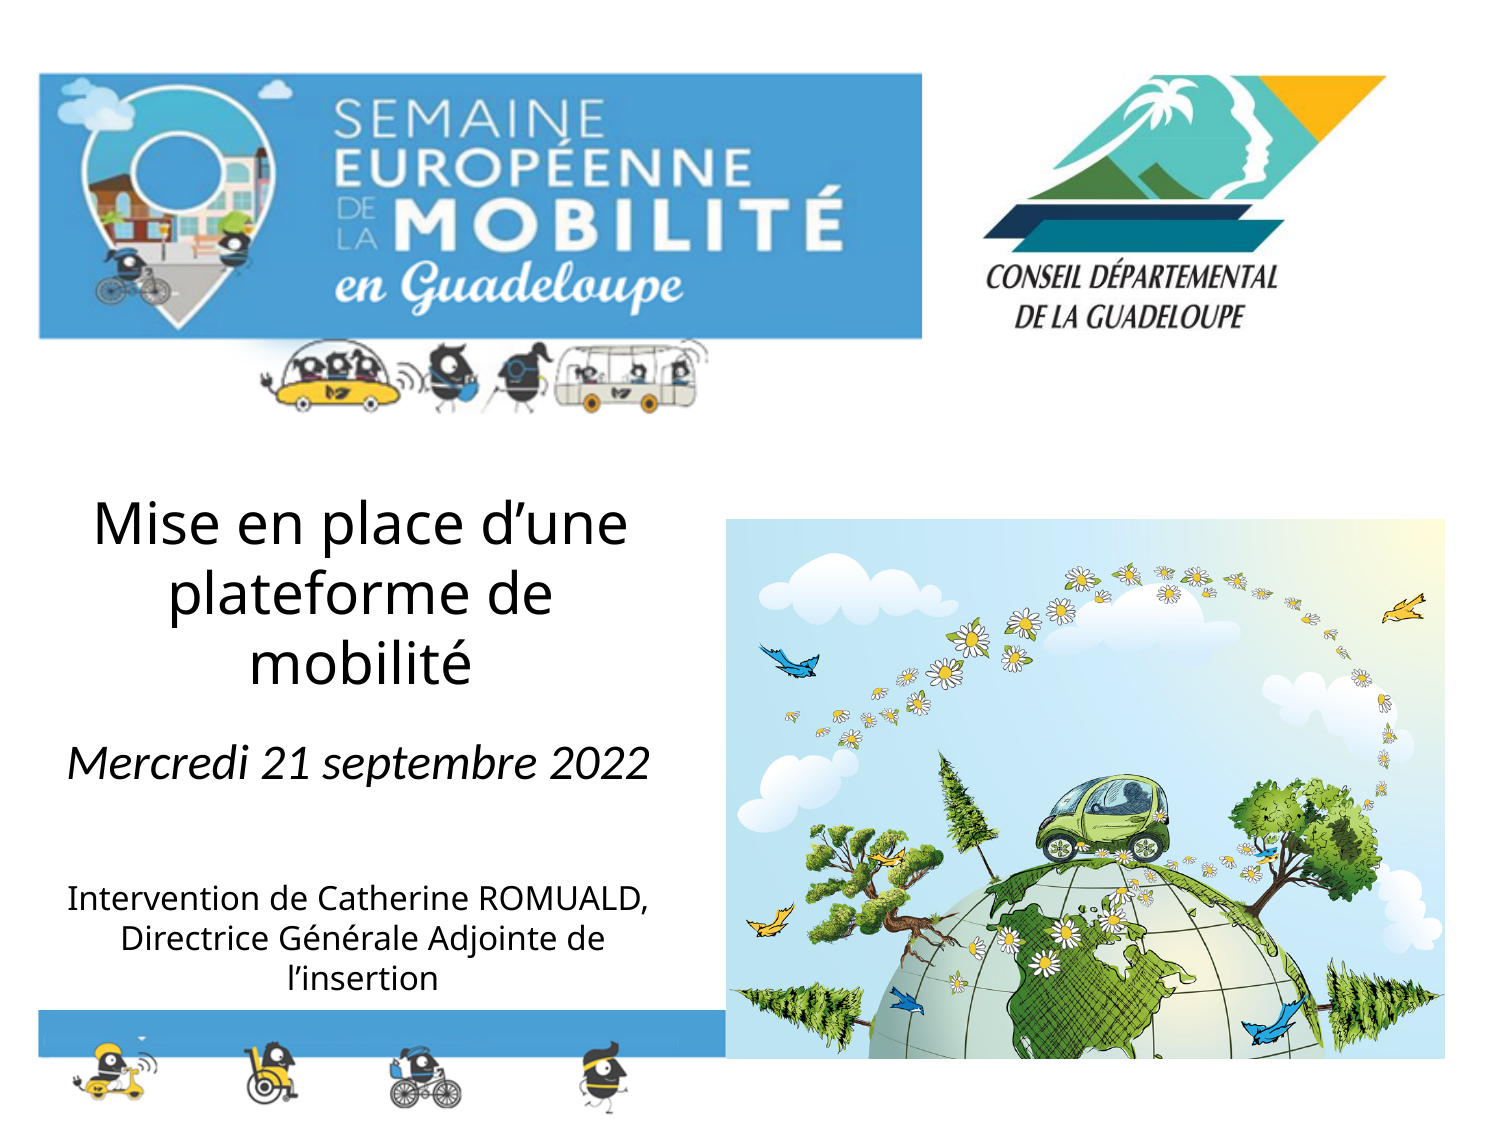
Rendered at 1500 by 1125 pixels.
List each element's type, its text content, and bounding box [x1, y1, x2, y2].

picture [974, 75, 1387, 343]
chart [36, 1010, 727, 1125]
text_box Mise en place d’une plateforme de mobilité [36, 478, 686, 706]
picture [726, 519, 1445, 1059]
chart [36, 66, 923, 425]
text_box Mercredi 21 septembre 2022 [51, 722, 671, 799]
text_box Intervention de Catherine ROMUALD, Directrice Générale Adjointe de l’insertion [37, 869, 690, 966]
